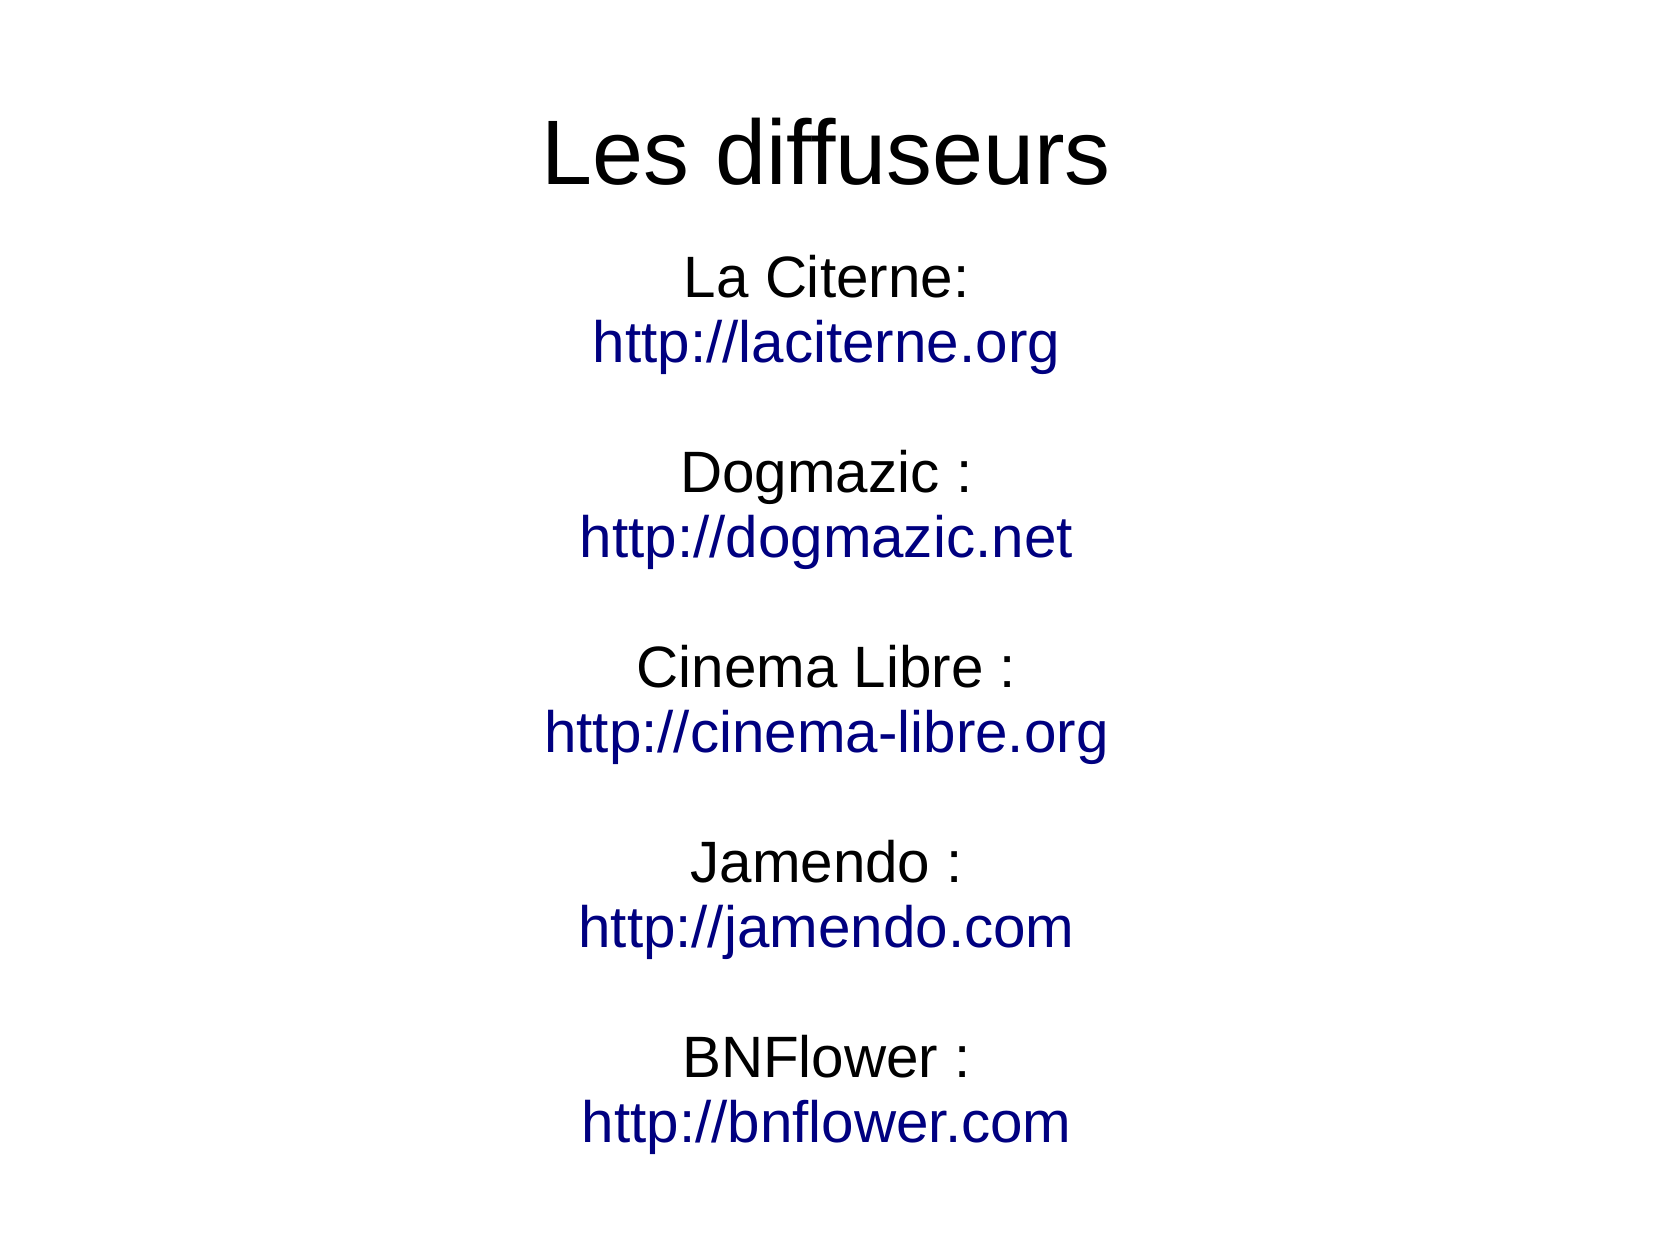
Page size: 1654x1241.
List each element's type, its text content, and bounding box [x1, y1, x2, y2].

title Les diffuseurs [82, 56, 1571, 245]
subtitle La Citerne: http://laciterne.org Dogmazic : http://dogmazic.net Cinema Libre : http://cinema-libre.org Jamendo : http://jamendo.com BNFlower : http://bnflower.com [82, 245, 1571, 1153]
